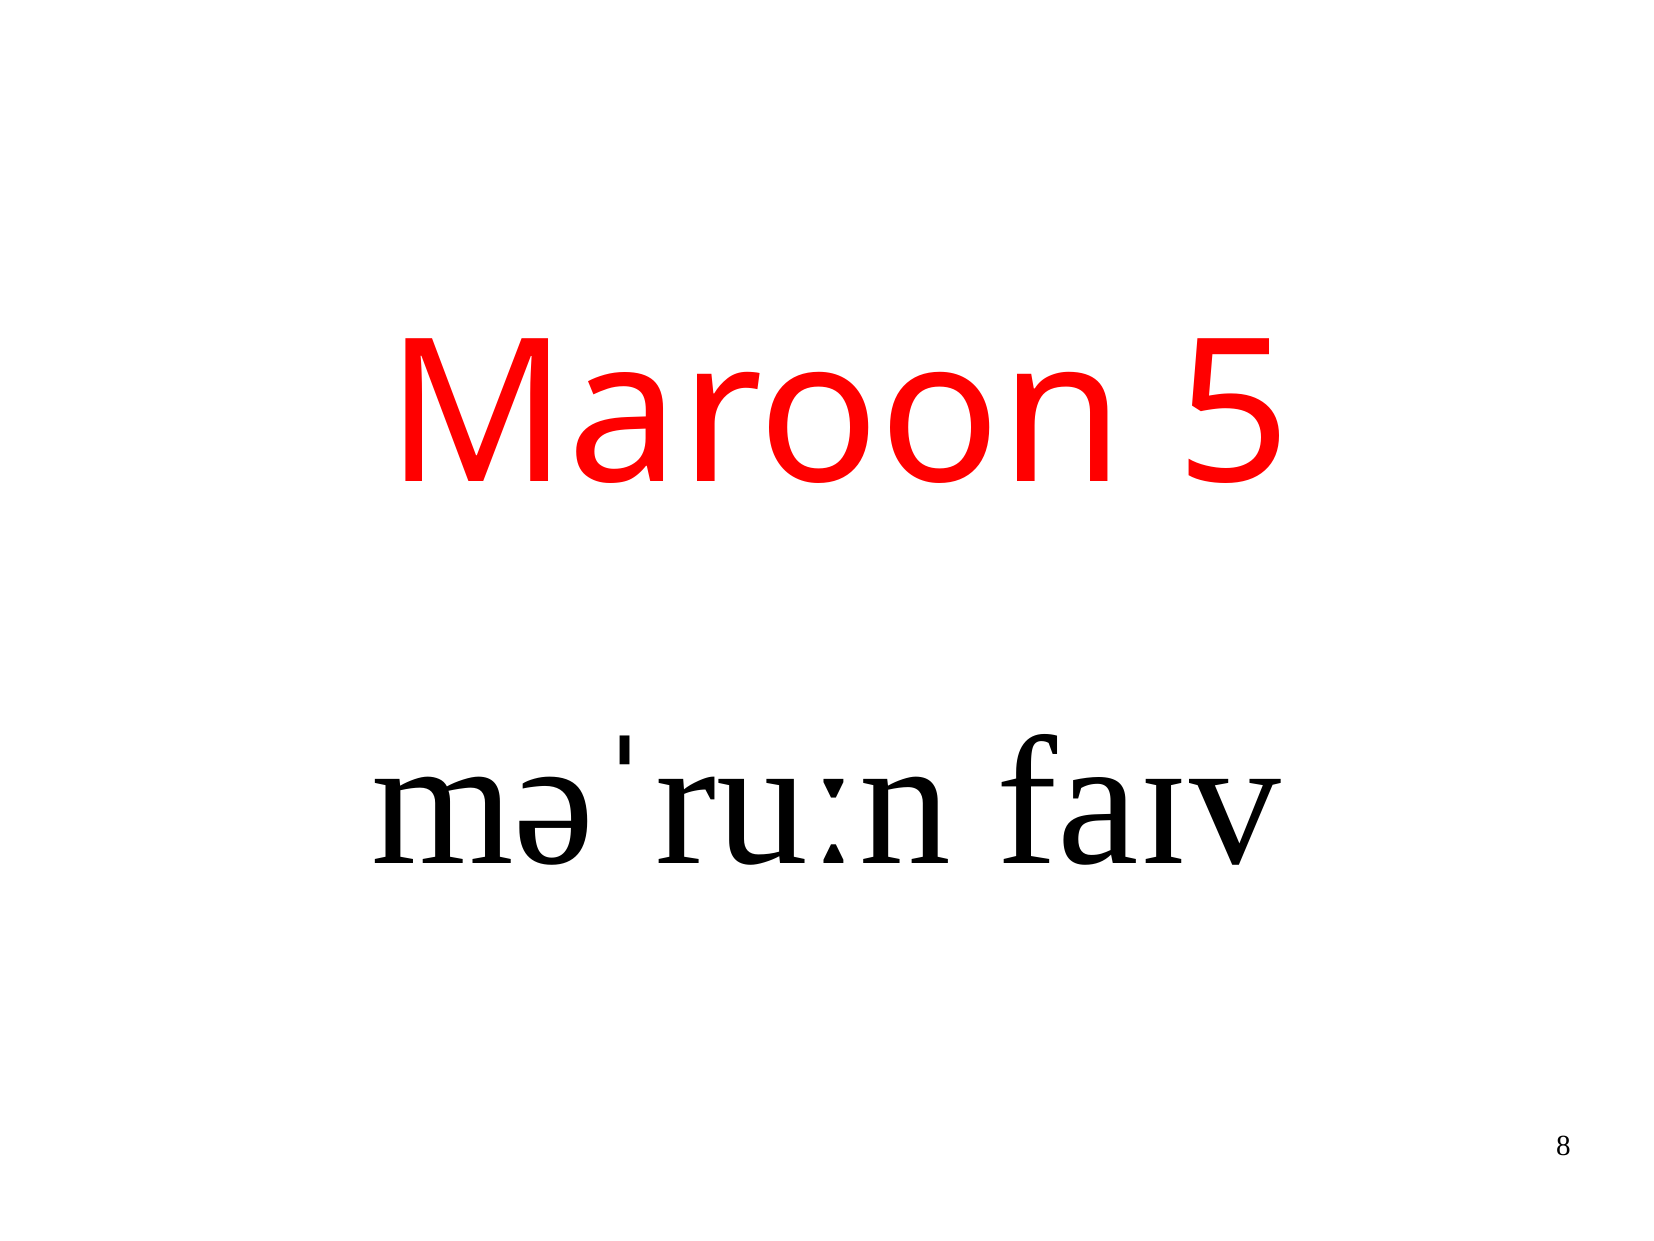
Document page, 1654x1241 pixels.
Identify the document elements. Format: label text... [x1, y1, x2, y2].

subtitle məˈruːn faɪv [82, 475, 1571, 1109]
text_box Maroon 5 [82, 259, 1595, 475]
